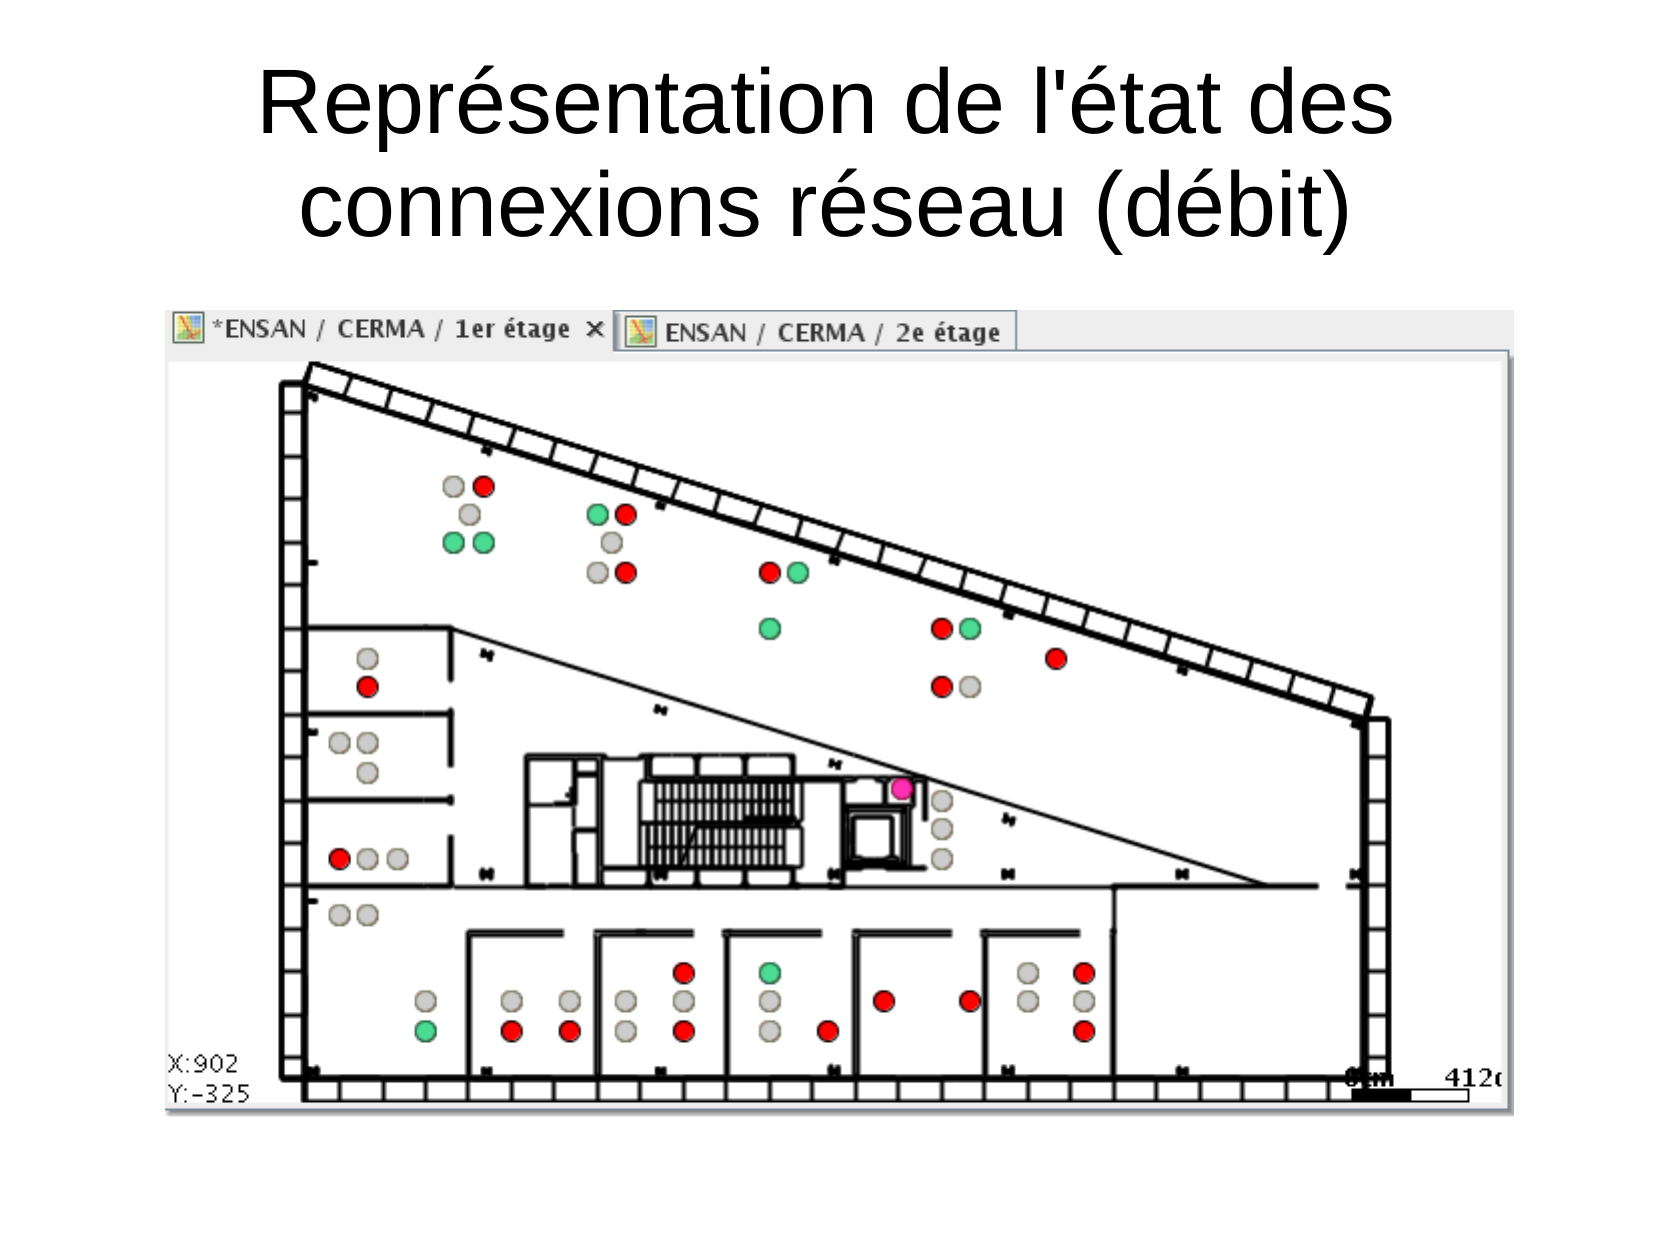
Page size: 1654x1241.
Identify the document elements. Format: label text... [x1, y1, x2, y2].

title Représentation de l'état des connexions réseau (débit) [82, 50, 1571, 256]
picture [165, 310, 1514, 1119]
